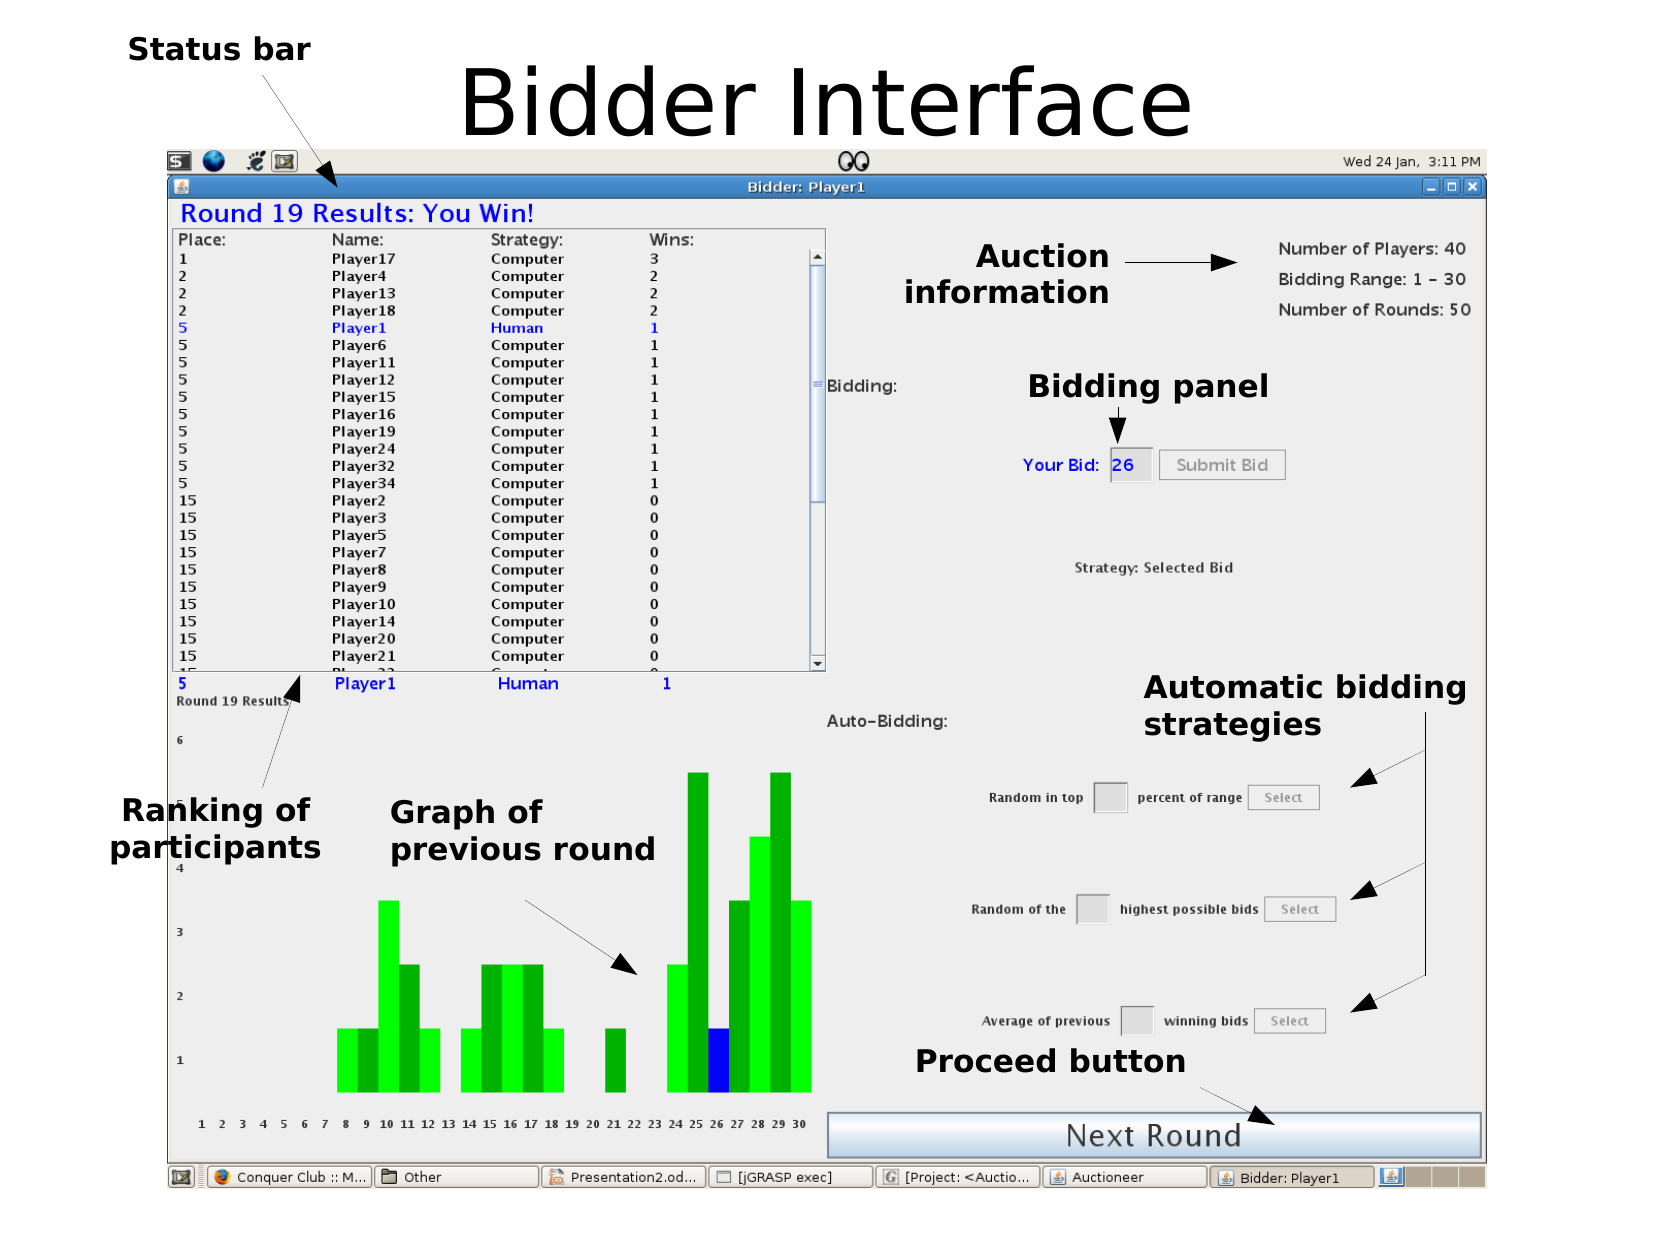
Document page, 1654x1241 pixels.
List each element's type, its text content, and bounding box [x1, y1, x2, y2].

text_box Bidding panel [1012, 361, 1313, 413]
text_box Status bar [112, 23, 413, 76]
text_box Auction information [825, 230, 1126, 319]
title Bidder Interface [82, 0, 1571, 208]
text_box Graph of previous round [375, 787, 676, 875]
text_box Automatic bidding strategies [1128, 662, 1504, 751]
picture [167, 149, 1487, 1189]
text_box Ranking of participants [93, 797, 338, 910]
text_box Proceed button [900, 1036, 1238, 1088]
